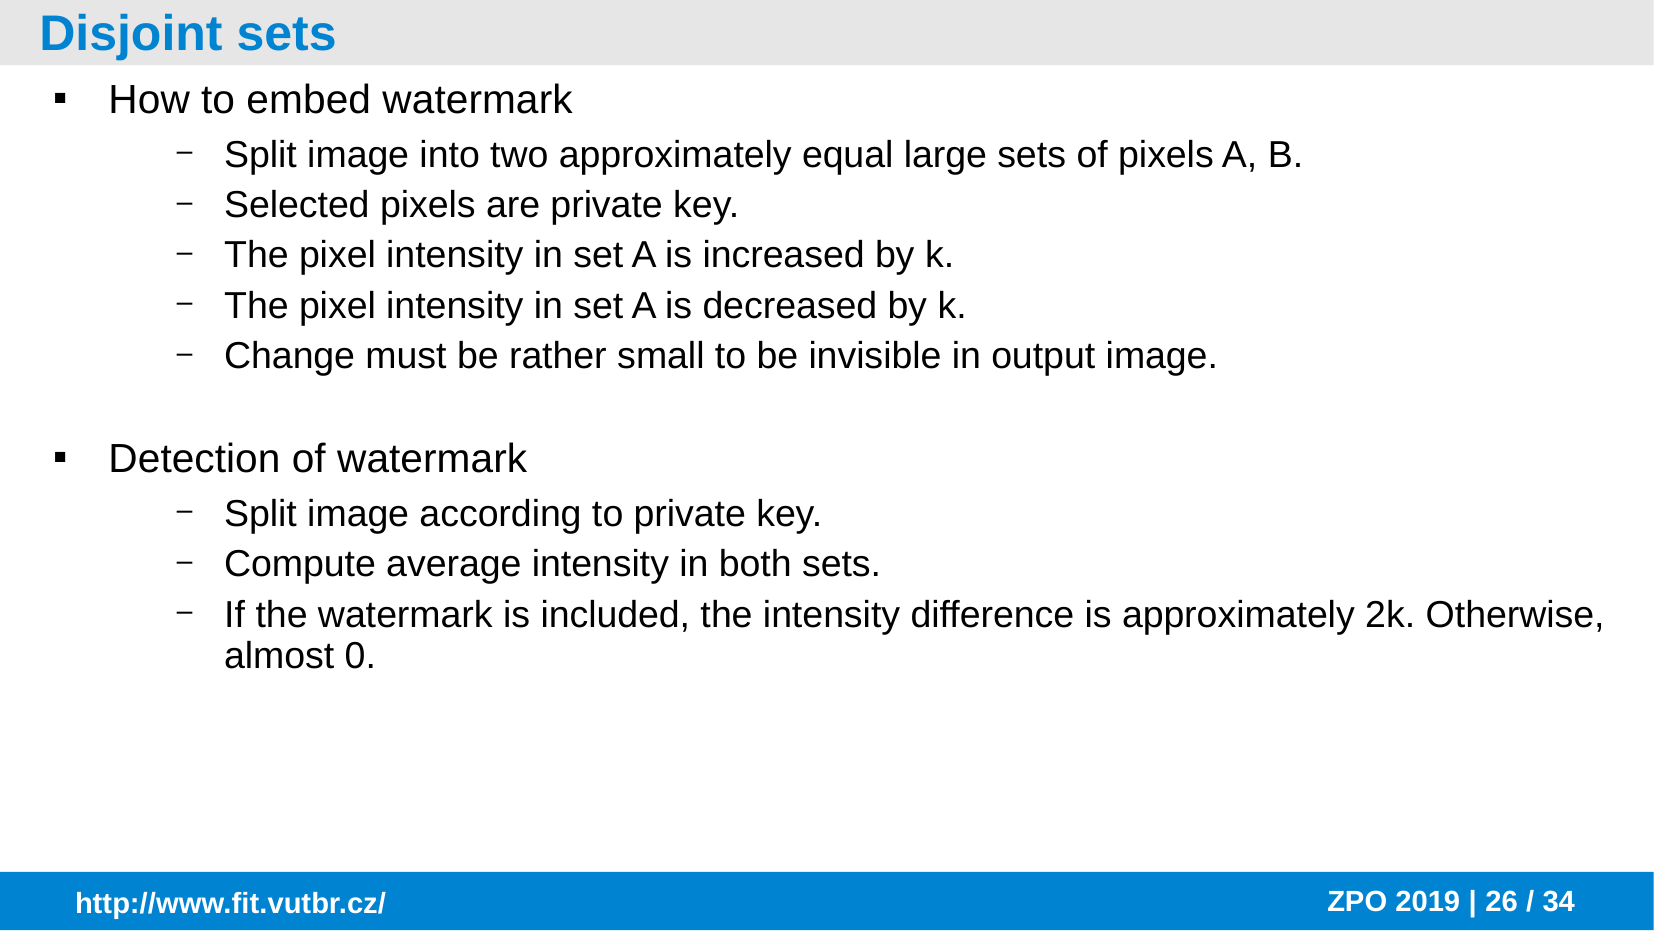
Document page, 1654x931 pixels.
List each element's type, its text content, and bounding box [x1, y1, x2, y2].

list How to embed watermark Split image into two approximately equal large sets of pixels A, B. Selected pixels are private key. The pixel intensity in set A is increased by k. The pixel intensity in set A is decreased by k. Change must be rather small to be invisible in output image. Detection of watermark Split image according to private key. Compute average intensity in both sets. If the watermark is included, the intensity difference is approximately 2k. Otherwise, almost 0. [37, 76, 1613, 844]
title Disjoint sets [39, 4, 1615, 61]
